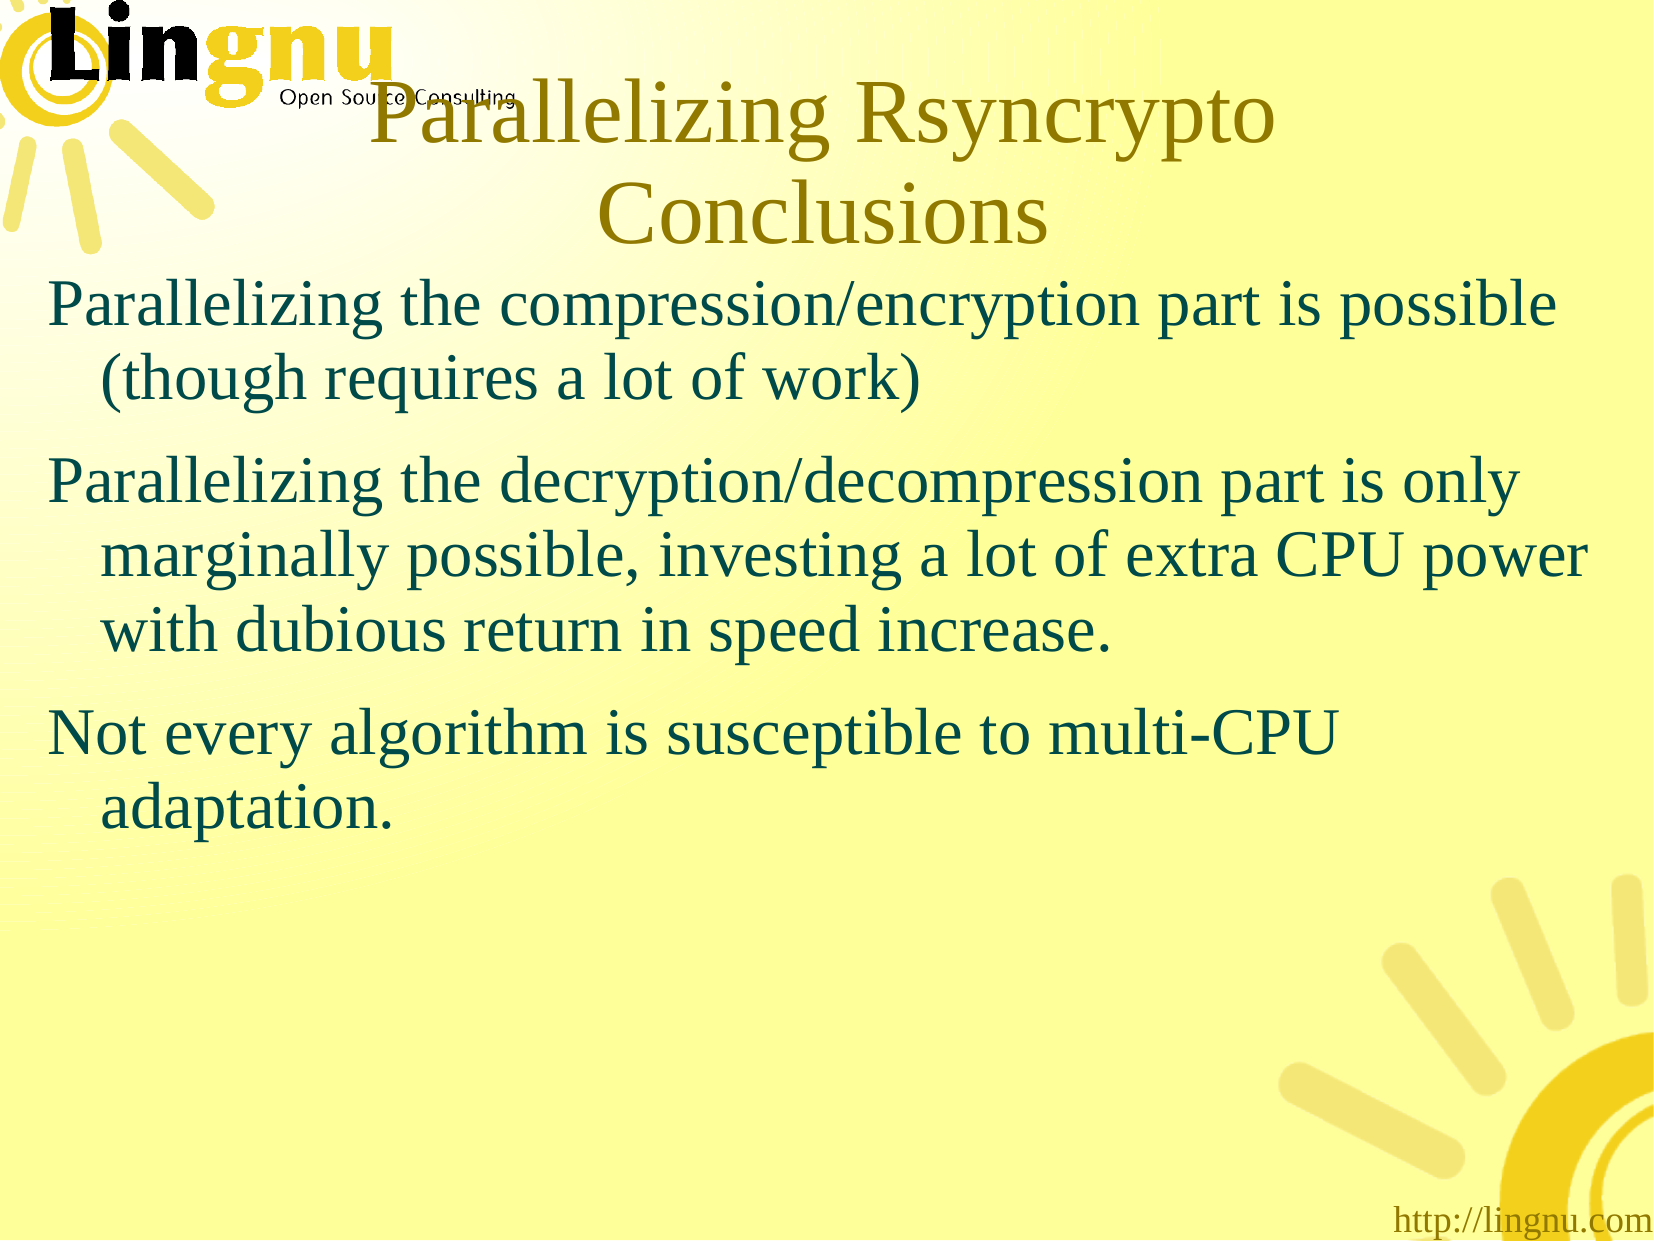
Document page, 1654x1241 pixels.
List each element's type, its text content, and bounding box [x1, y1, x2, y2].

title Parallelizing Rsyncrypto Conclusions [118, 58, 1531, 265]
picture [1256, 871, 1654, 1241]
list Parallelizing the compression/encryption part is possible (though requires a lot of work) Parallelizing the decryption/decompression part is only marginally possible, investing a lot of extra CPU power with dubious return in speed increase. Not every algorithm is susceptible to multi-CPU adaptation. [29, 265, 1625, 1211]
picture [0, 0, 516, 256]
